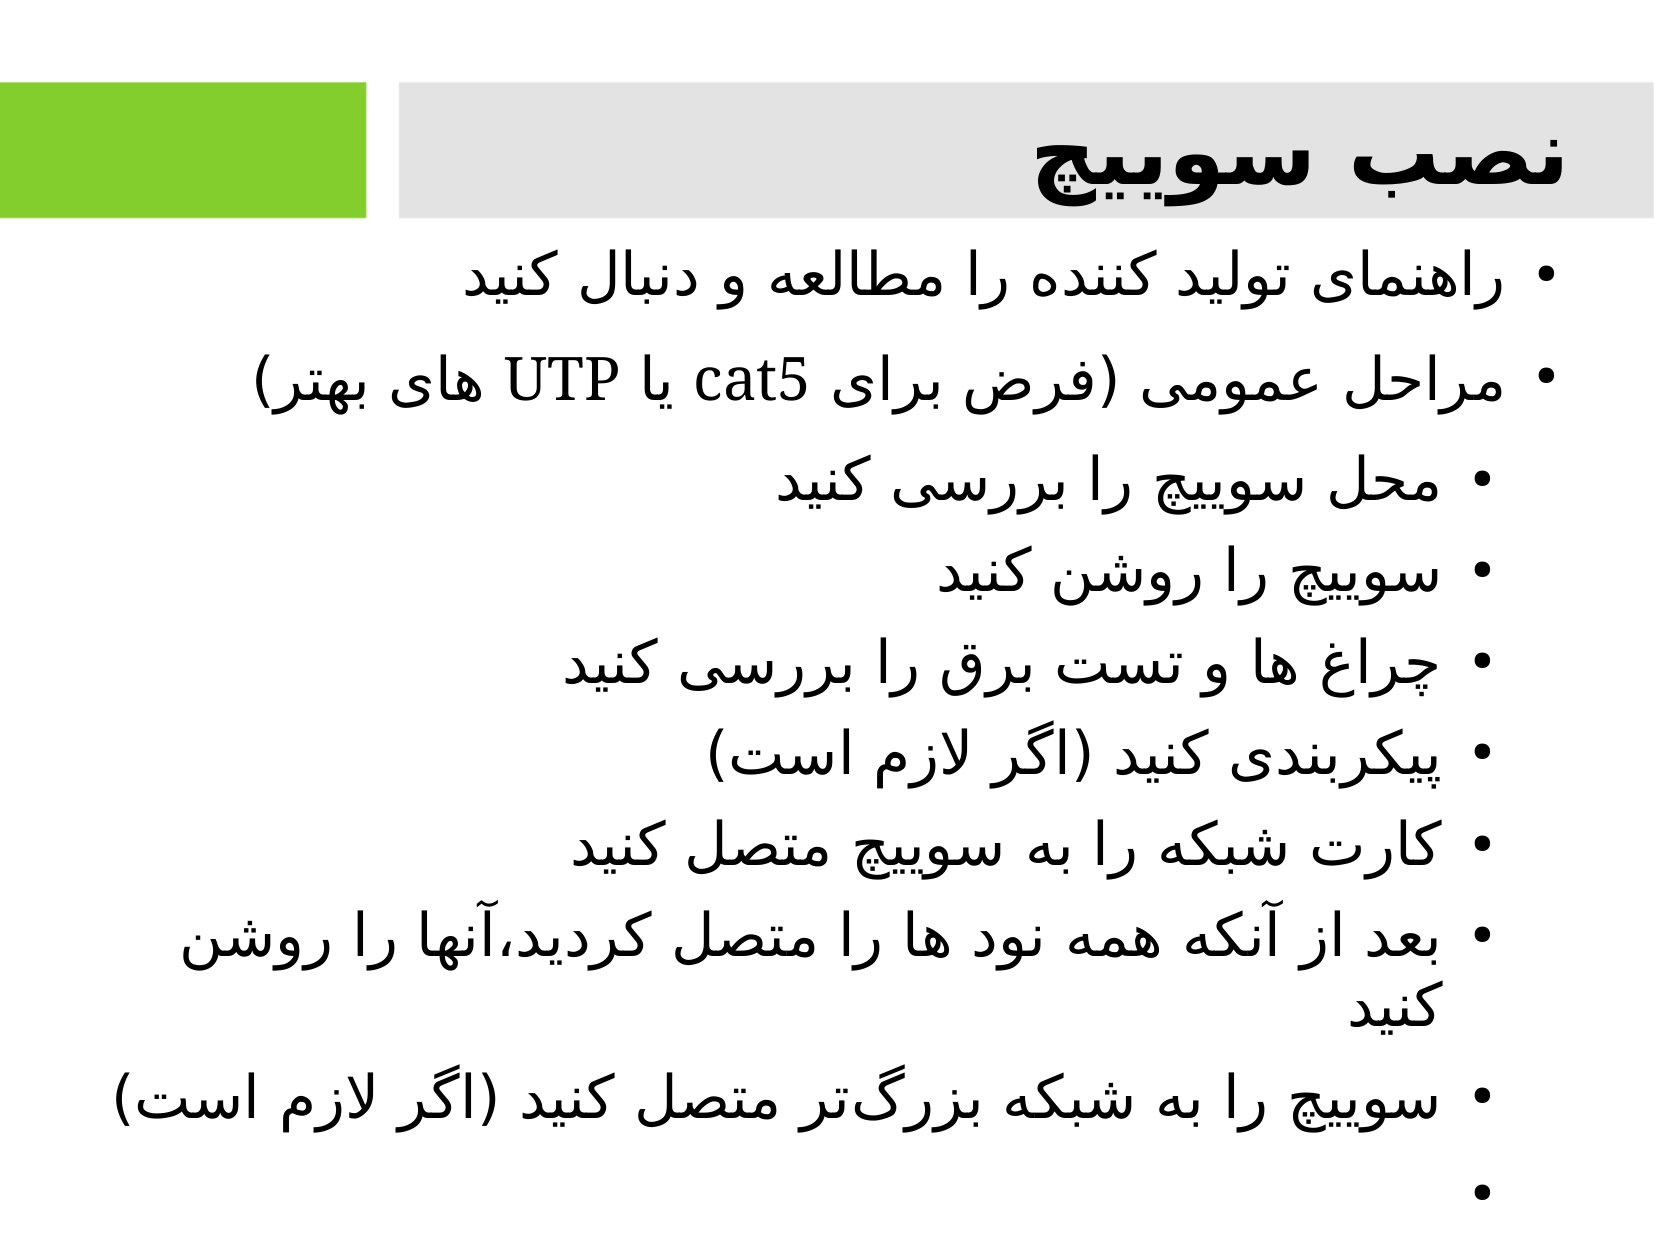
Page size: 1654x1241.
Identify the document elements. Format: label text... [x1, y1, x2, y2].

picture [0, 0, 1654, 1241]
list راهنمای تولید کننده را مطالعه و دنبال کنید مراحل عمومی (فرض برای cat5 یا UTP های بهتر) محل سوییچ را بررسی کنید سوییچ را روشن کنید چراغ ها و تست برق را بررسی کنید پیکربندی کنید (اگر لازم است) کارت شبکه را به سوییچ متصل کنید بعد از آنکه همه نود ها را متصل کردید،‌آنها را روشن کنید سوییچ را به شبکه بزرگ‌تر متصل کنید (اگر لازم است) [82, 240, 1571, 1182]
title نصب سوییچ [82, 49, 1571, 240]
